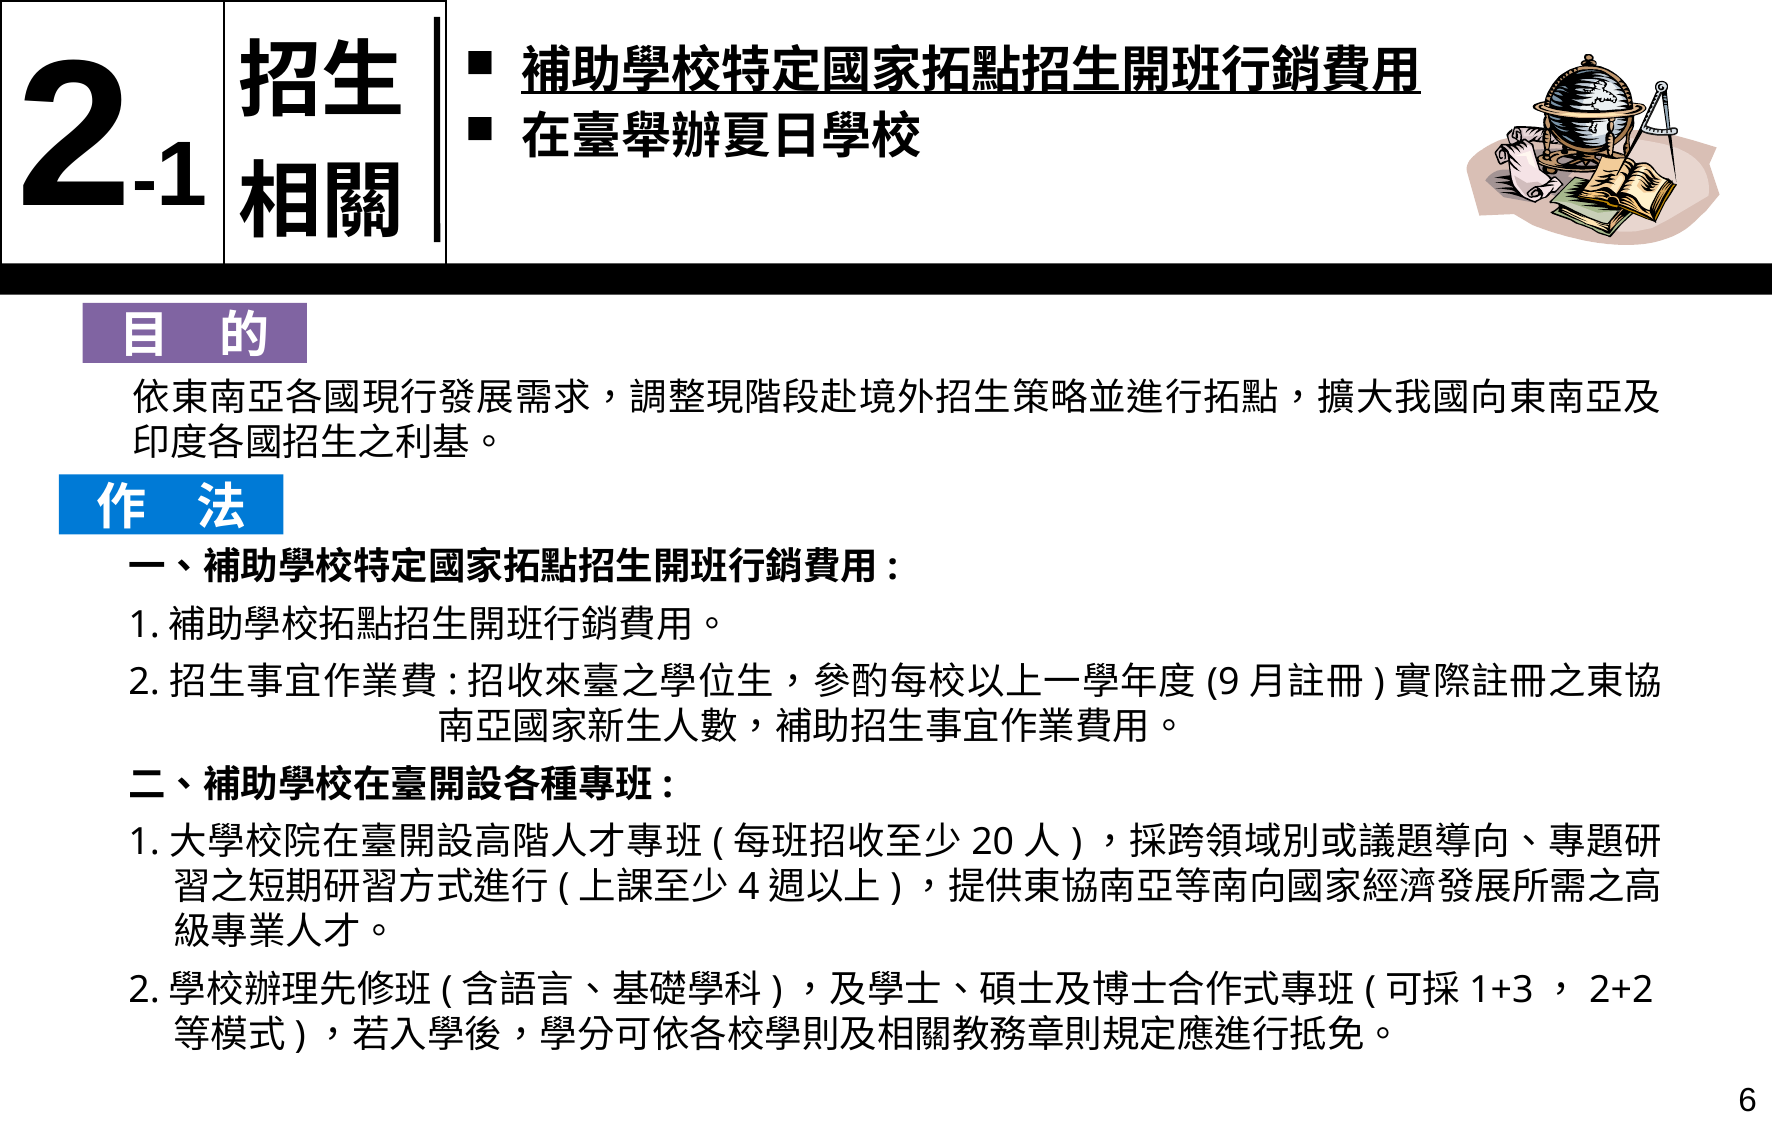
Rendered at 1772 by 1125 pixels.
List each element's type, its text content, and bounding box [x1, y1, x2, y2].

picture [1463, 50, 1723, 249]
text_box 作 法 [58, 474, 284, 535]
slide_number <編號> [1358, 1070, 1772, 1125]
text_box 補助學校特定國家拓點招生開班行銷費用 在臺舉辦夏日學校 [450, 36, 1454, 239]
text_box 目 的 [82, 302, 307, 363]
text_box 依東南亞各國現行發展需求，調整現階段赴境外招生策略並進行拓點，擴大我國向東南亞及印度各國招生之利基。 [118, 365, 1678, 470]
table_header 招生相關 [225, 2, 445, 265]
text_box 一、補助學校特定國家拓點招生開班行銷費用: 1.補助學校拓點招生開班行銷費用。 2.招生事宜作業費:招收來臺之學位生，參酌每校以上一學年度(9月註冊)實際註冊之東協南亞國家新生人數，補助招生事宜作業費用。 二、補助學校在臺開設各種專班: 1.大學校院在臺開設高階人才專班(每班招收至少20人)，採跨領域別或議題導向、專題研習之短期研習方式進行(上課至少4週以上)，提供東協南亞等南向國家經濟發展所需之高級專業人才。 2.學校辦理先修班(含語言、基礎學科)，及學士、碩士及博士合作式專班(可採1+3，2+2等模式)，若入學後，學分可依各校學則及相關教務章則規定應進行抵免。 [113, 534, 1678, 1120]
table_header 2-1 [2, 2, 223, 265]
